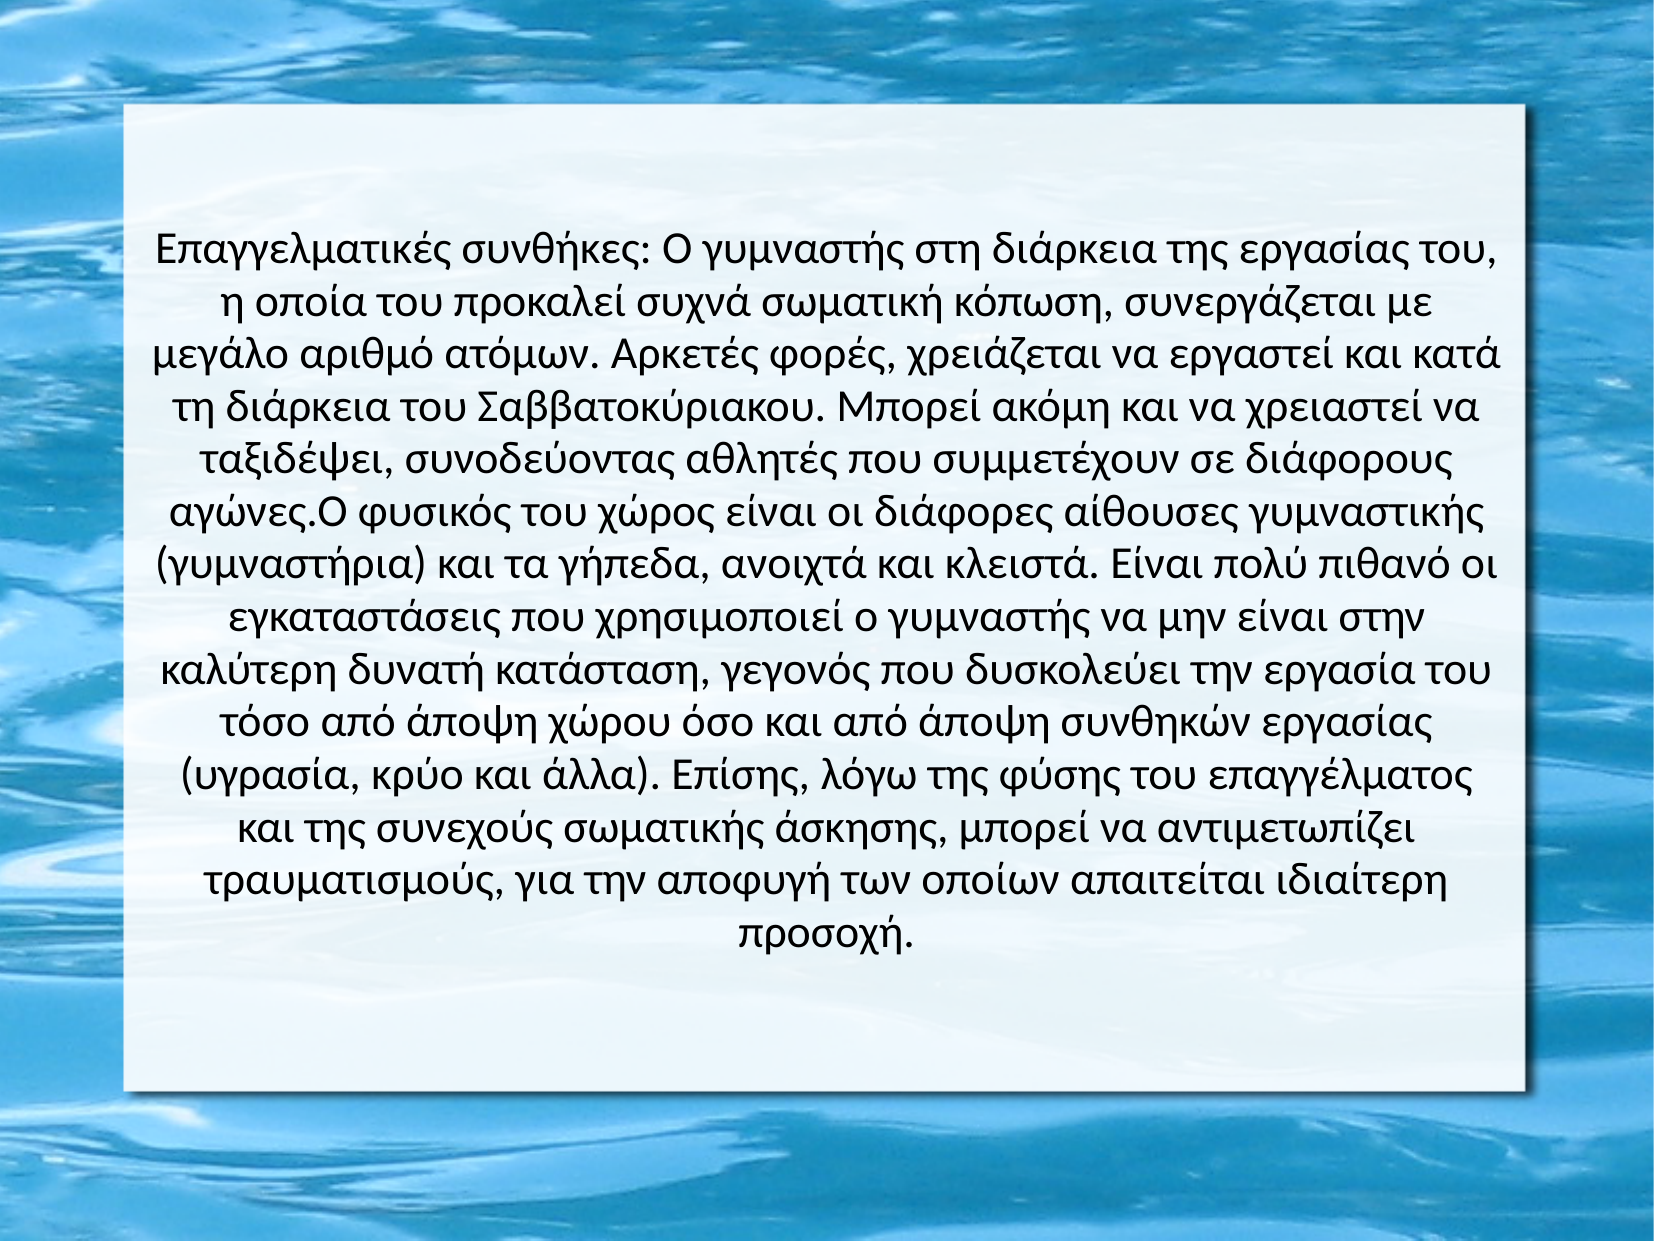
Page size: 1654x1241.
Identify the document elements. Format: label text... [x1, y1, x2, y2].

subtitle Επαγγελματικές συνθήκες: Ο γυμναστής στη διάρκεια της εργασίας του, η οποία του προκαλεί συχνά σωματική κόπωση, συνεργάζεται με μεγάλο αριθμό ατόμων. Αρκετές φορές, χρειάζεται να εργαστεί και κατά τη διάρκεια του Σαββατοκύριακου. Μπορεί ακόμη και να χρειαστεί να ταξιδέψει, συνοδεύοντας αθλητές που συμμετέχουν σε διάφορους αγώνες.Ο φυσικός του χώρος είναι οι διάφορες αίθουσες γυμναστικής (γυμναστήρια) και τα γήπεδα, ανοιχτά και κλειστά. Είναι πολύ πιθανό οι εγκαταστάσεις που χρησιμοποιεί ο γυμναστής να μην είναι στην καλύτερη δυνατή κατάσταση, γεγονός που δυσκολεύει την εργασία του τόσο από άποψη χώρου όσο και από άποψη συνθηκών εργασίας (υγρασία, κρύο και άλλα). Επίσης, λόγω της φύσης του επαγγέλματος και της συνεχούς σωματικής άσκησης, μπορεί να αντιμετωπίζει τραυματισμούς, για την αποφυγή των οποίων απαιτείται ιδιαίτερη προσοχή. [147, 125, 1506, 1056]
picture [0, 0, 1654, 1241]
